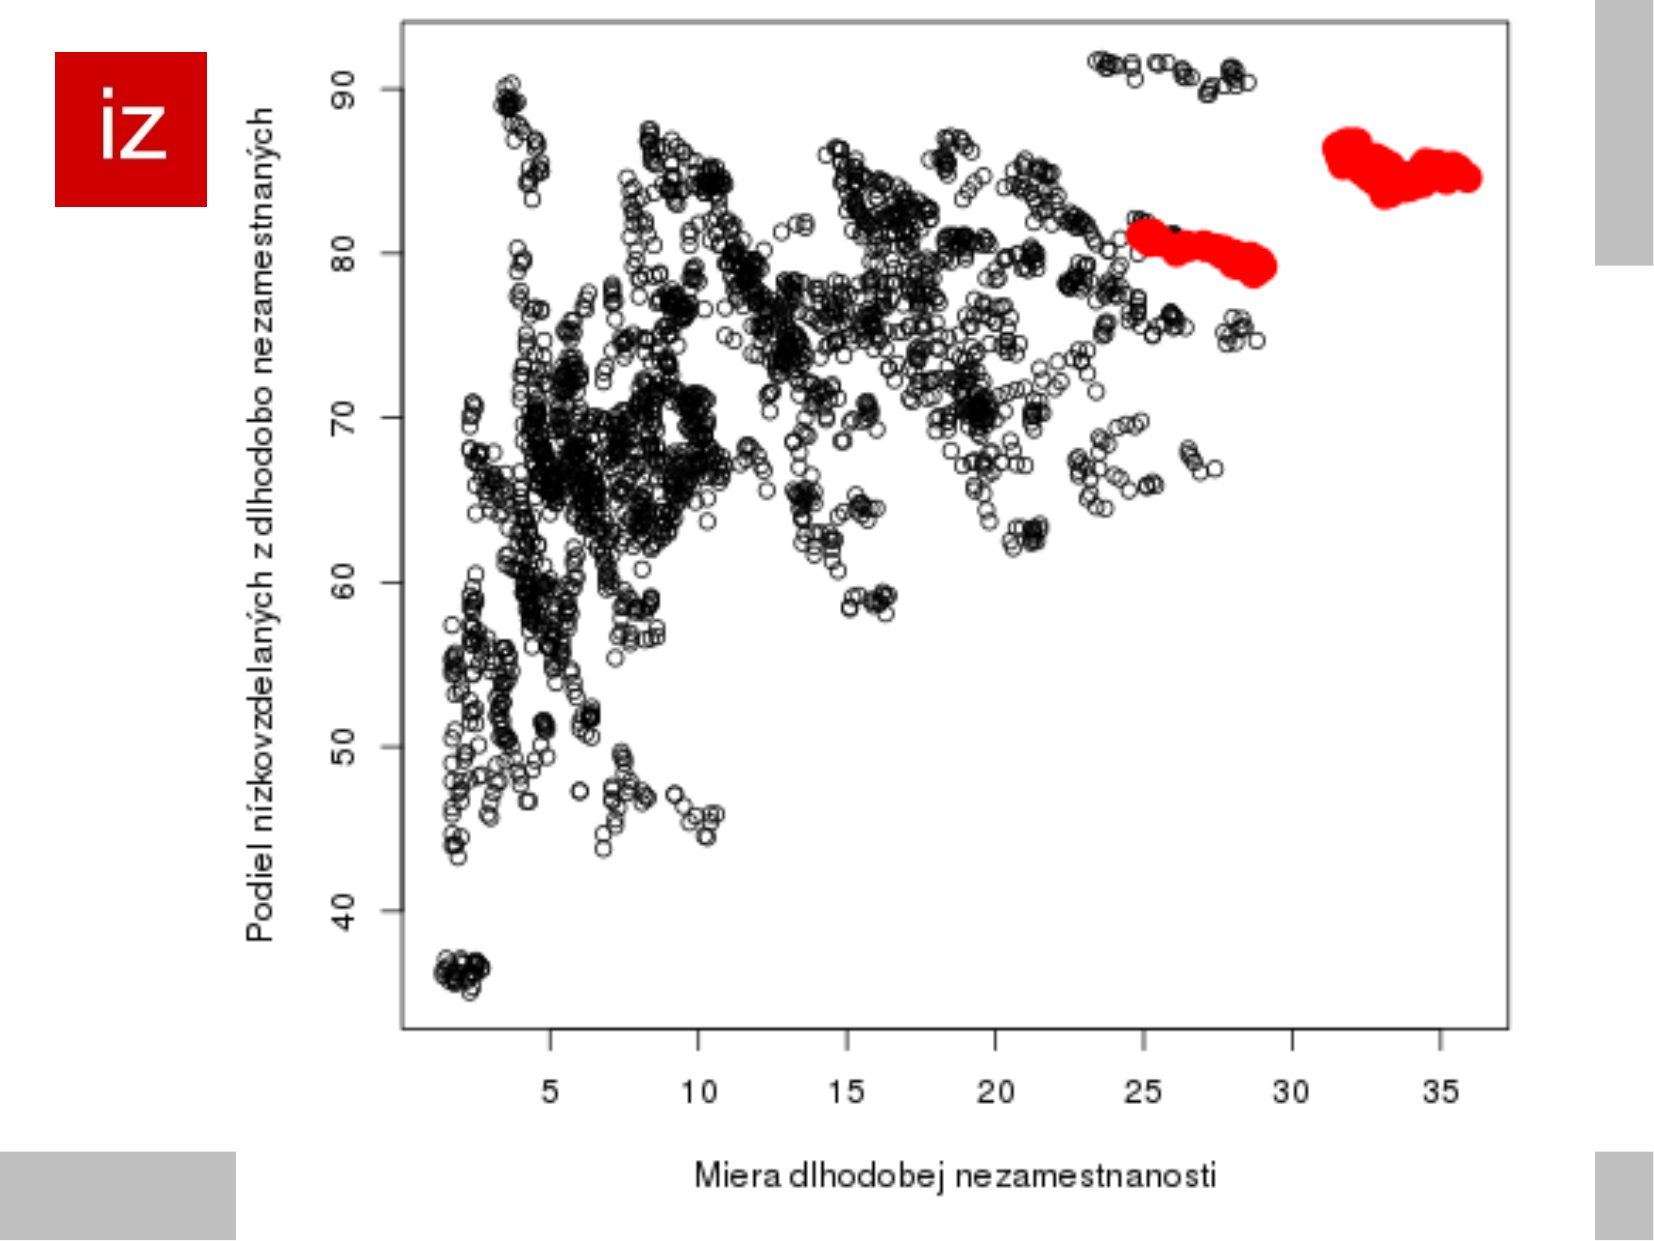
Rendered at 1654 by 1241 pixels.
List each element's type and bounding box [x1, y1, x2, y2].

picture [55, 52, 207, 207]
picture [236, 0, 1595, 1241]
